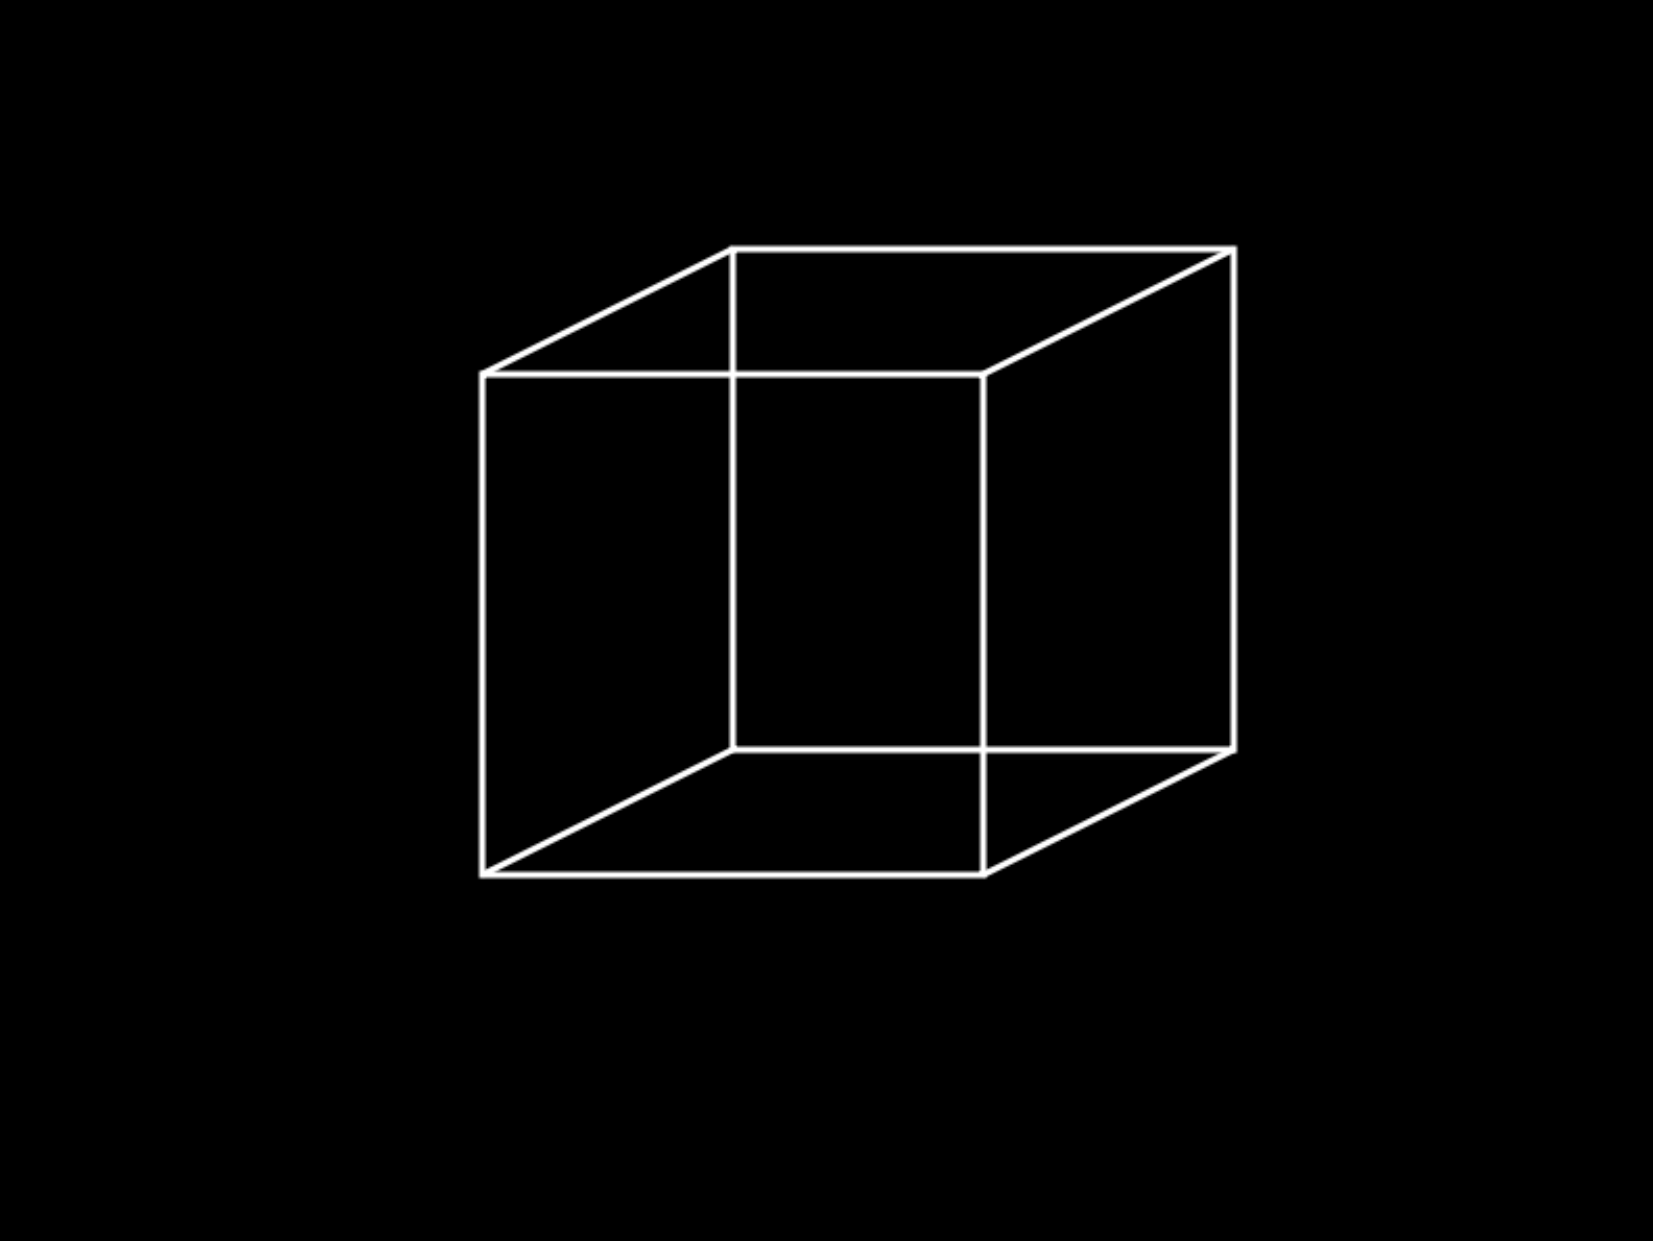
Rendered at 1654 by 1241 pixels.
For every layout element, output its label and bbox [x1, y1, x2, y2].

picture [441, 187, 1276, 938]
